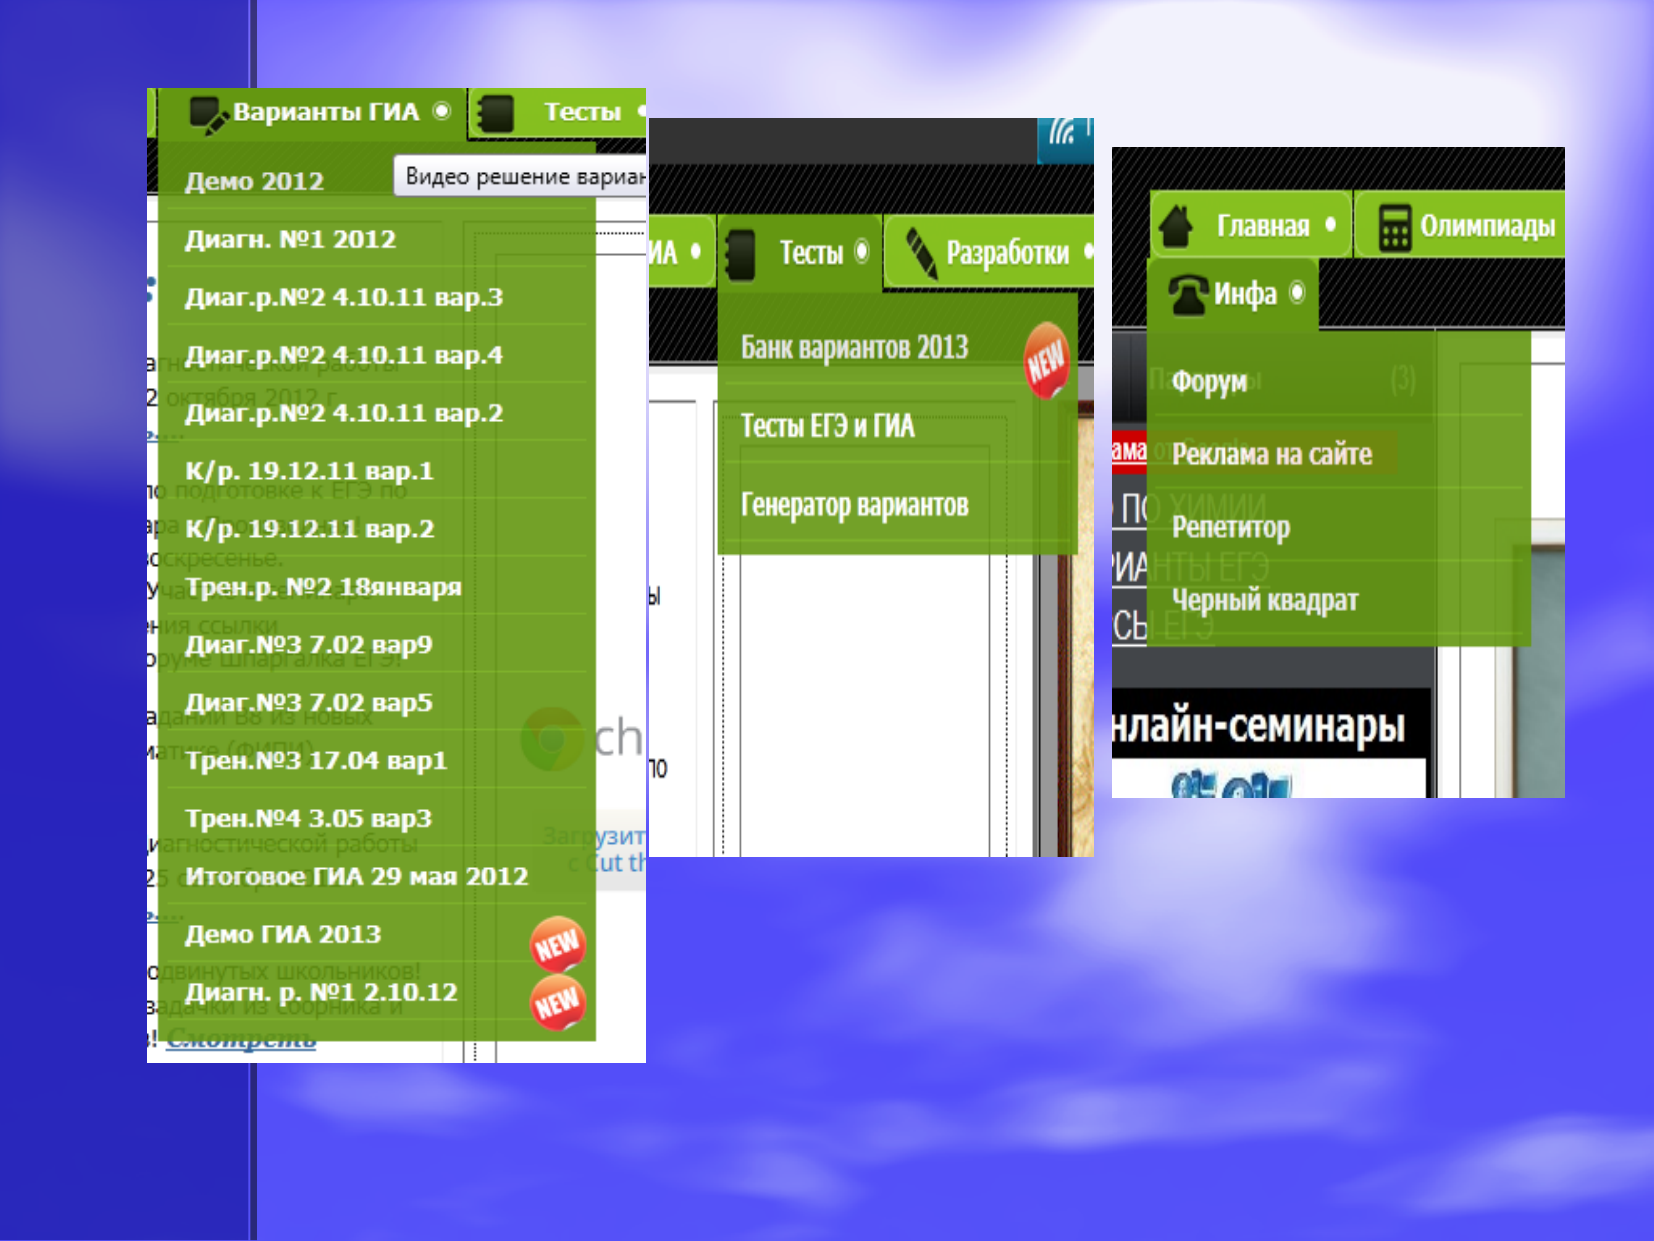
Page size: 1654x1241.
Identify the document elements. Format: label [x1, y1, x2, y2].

picture [649, 118, 1094, 857]
picture [147, 88, 646, 1063]
picture [1112, 147, 1565, 798]
